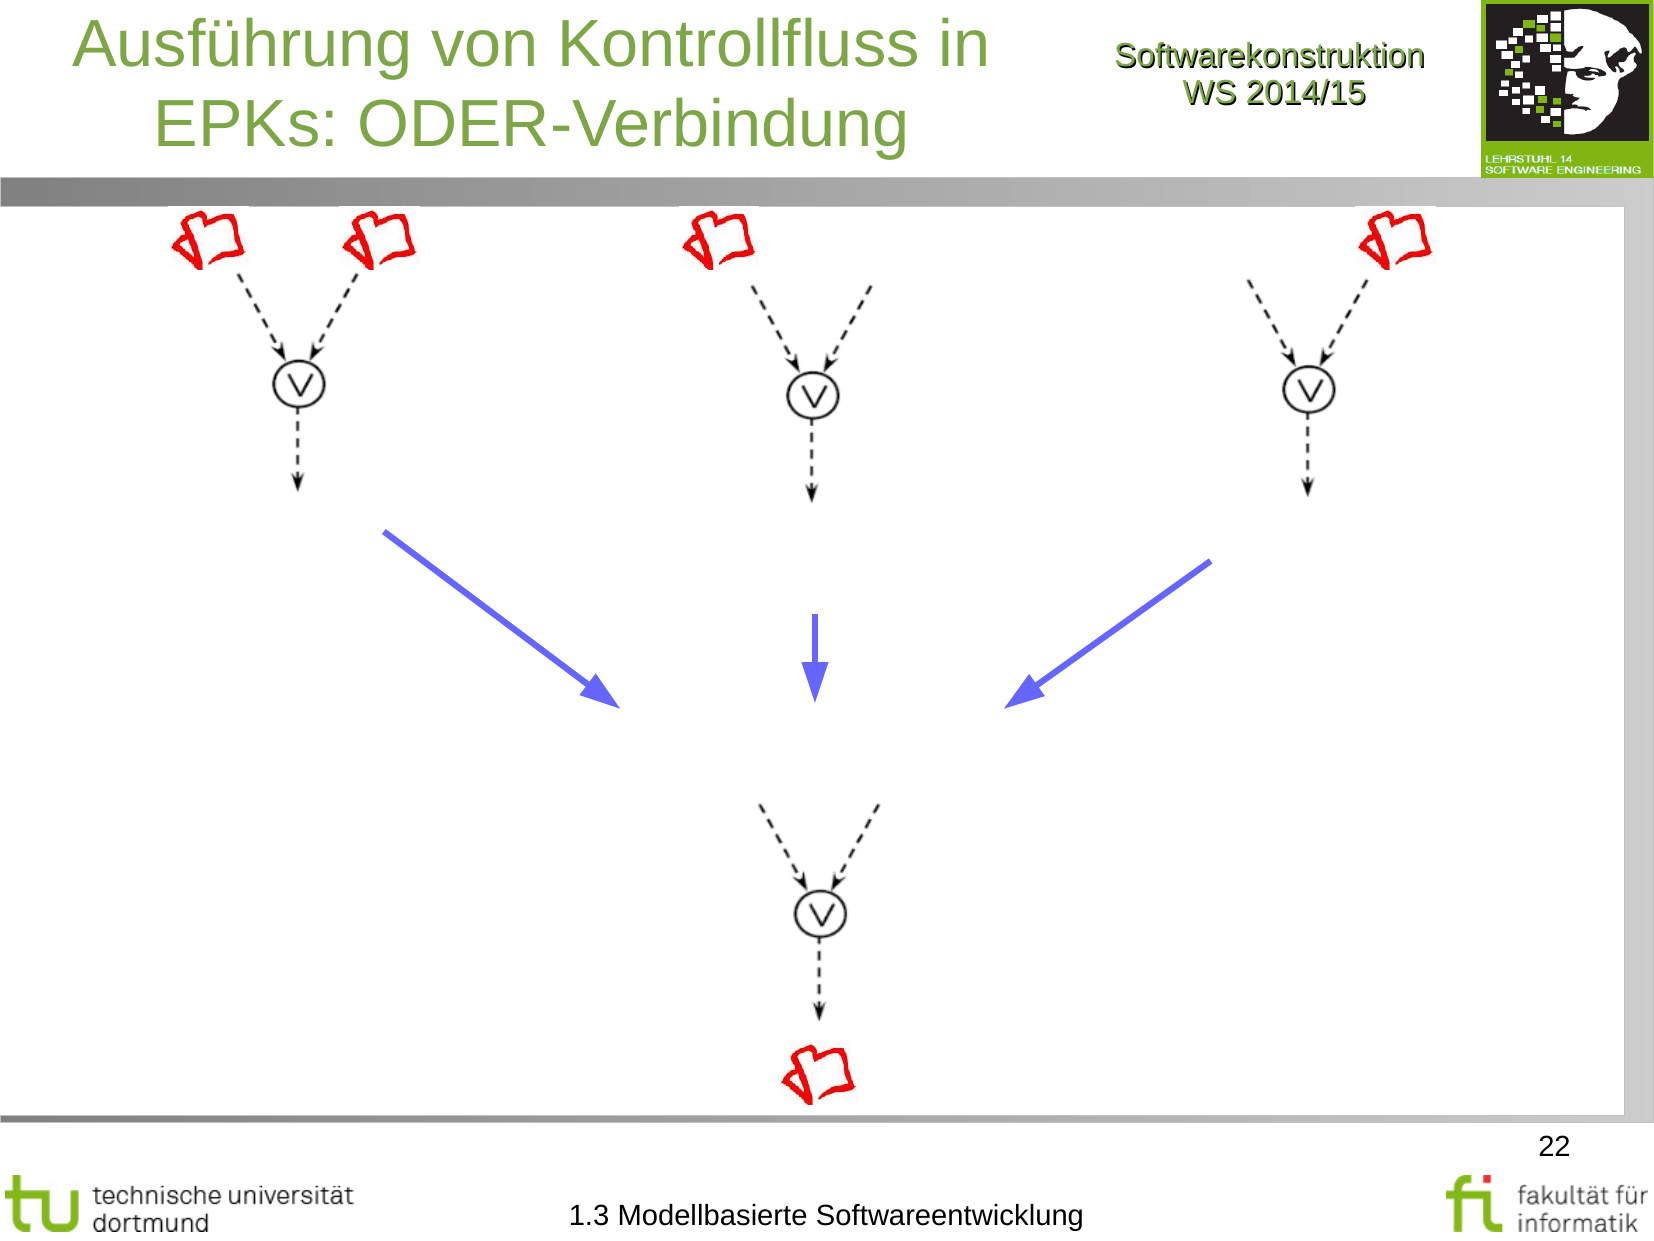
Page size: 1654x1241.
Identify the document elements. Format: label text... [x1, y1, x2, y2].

picture [1446, 1175, 1648, 1232]
picture [1222, 206, 1436, 523]
picture [1481, 0, 1654, 178]
picture [778, 1040, 859, 1105]
picture [679, 206, 904, 528]
title Ausführung von Kontrollfluss in EPKs: ODER-Verbindung [0, 0, 1063, 178]
picture [751, 796, 888, 1027]
picture [5, 1175, 354, 1232]
picture [168, 206, 443, 526]
